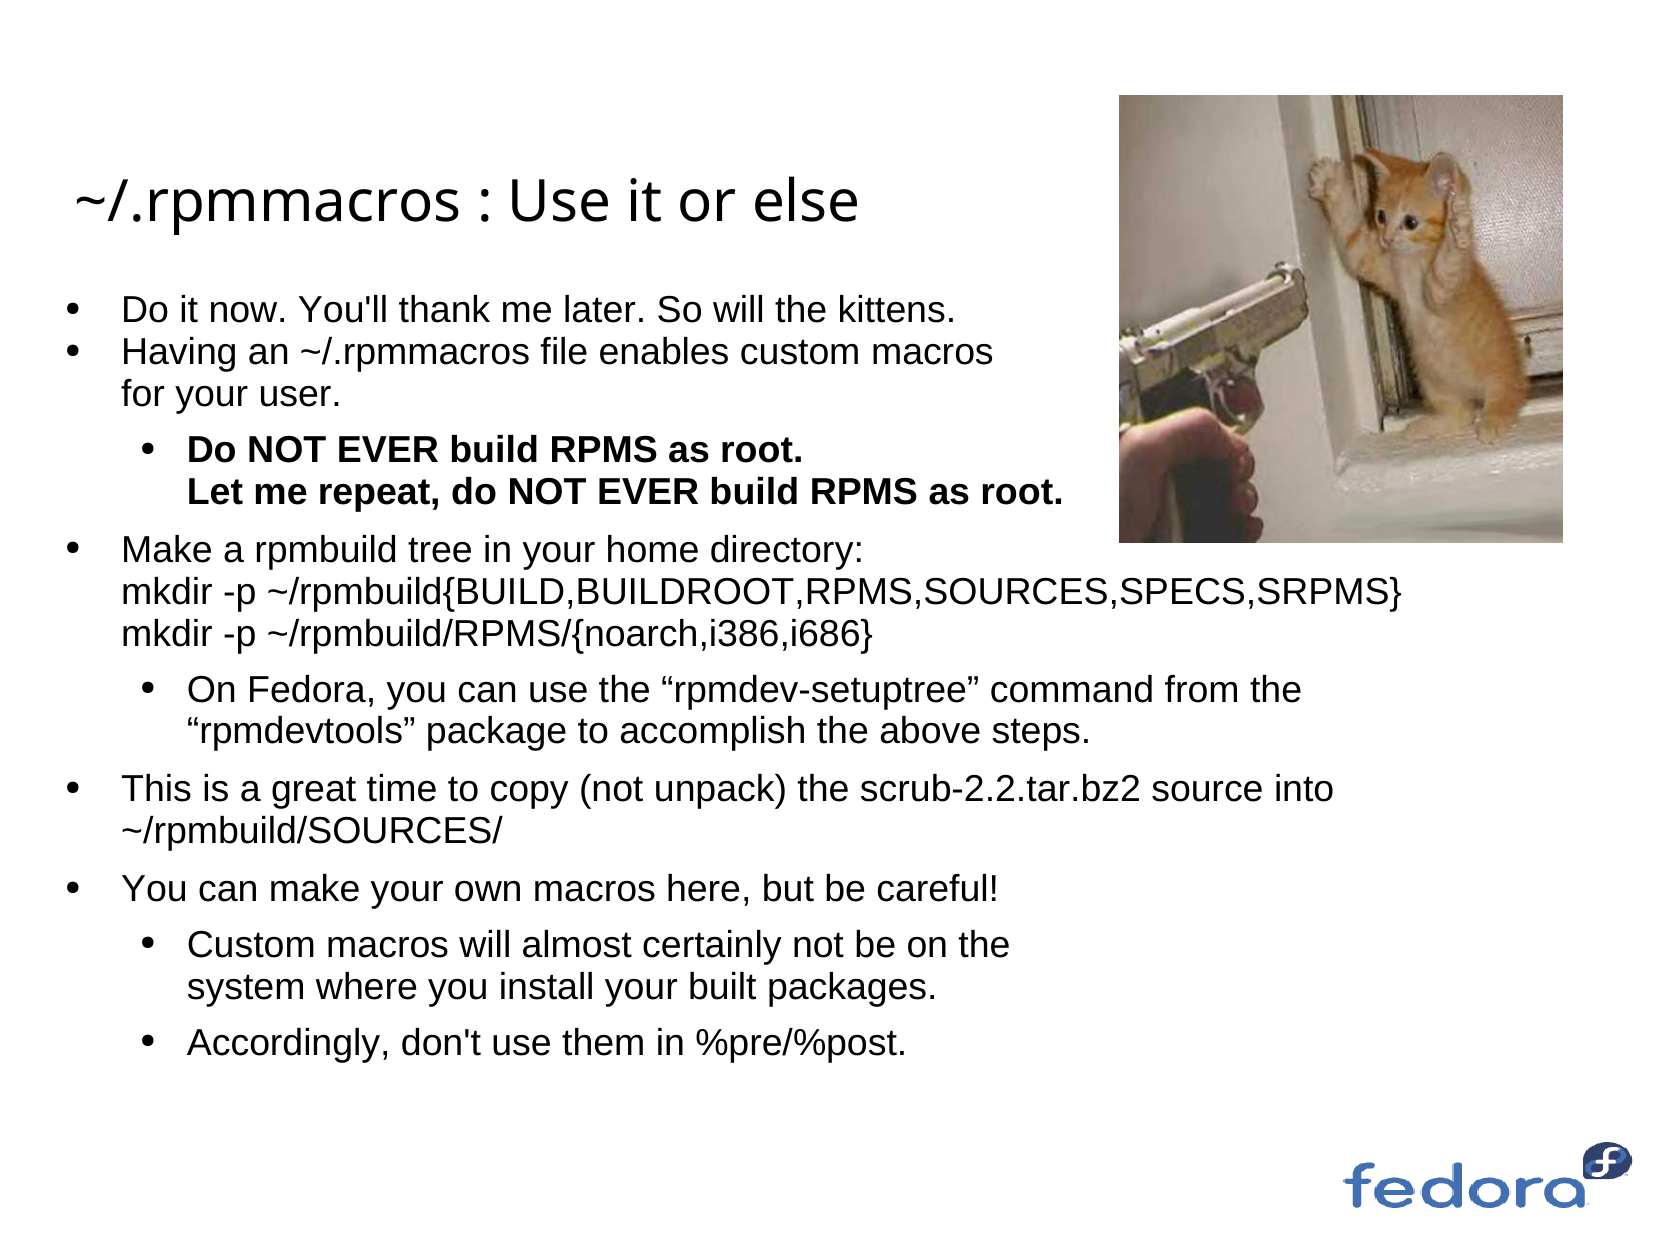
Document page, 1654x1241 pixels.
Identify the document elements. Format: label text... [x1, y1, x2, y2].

picture [1119, 95, 1563, 543]
list Do it now. You'll thank me later. So will the kittens. Having an ~/.rpmmacros file enables custom macros for your user. Do NOT EVER build RPMS as root. Let me repeat, do NOT EVER build RPMS as root. Make a rpmbuild tree in your home directory: mkdir -p ~/rpmbuild{BUILD,BUILDROOT,RPMS,SOURCES,SPECS,SRPMS} mkdir -p ~/rpmbuild/RPMS/{noarch,i386,i686} On Fedora, you can use the “rpmdev-setuptree” command from the “rpmdevtools” package to accomplish the above steps. This is a great time to copy (not unpack) the scrub-2.2.tar.bz2 source into ~/rpmbuild/SOURCES/ You can make your own macros here, but be careful! Custom macros will almost certainly not be on the system where you install your built packages. Accordingly, don't use them in %pre/%post. [65, 288, 1458, 1198]
picture [1332, 1124, 1651, 1227]
title ~/.rpmmacros : Use it or else [74, 140, 1119, 259]
